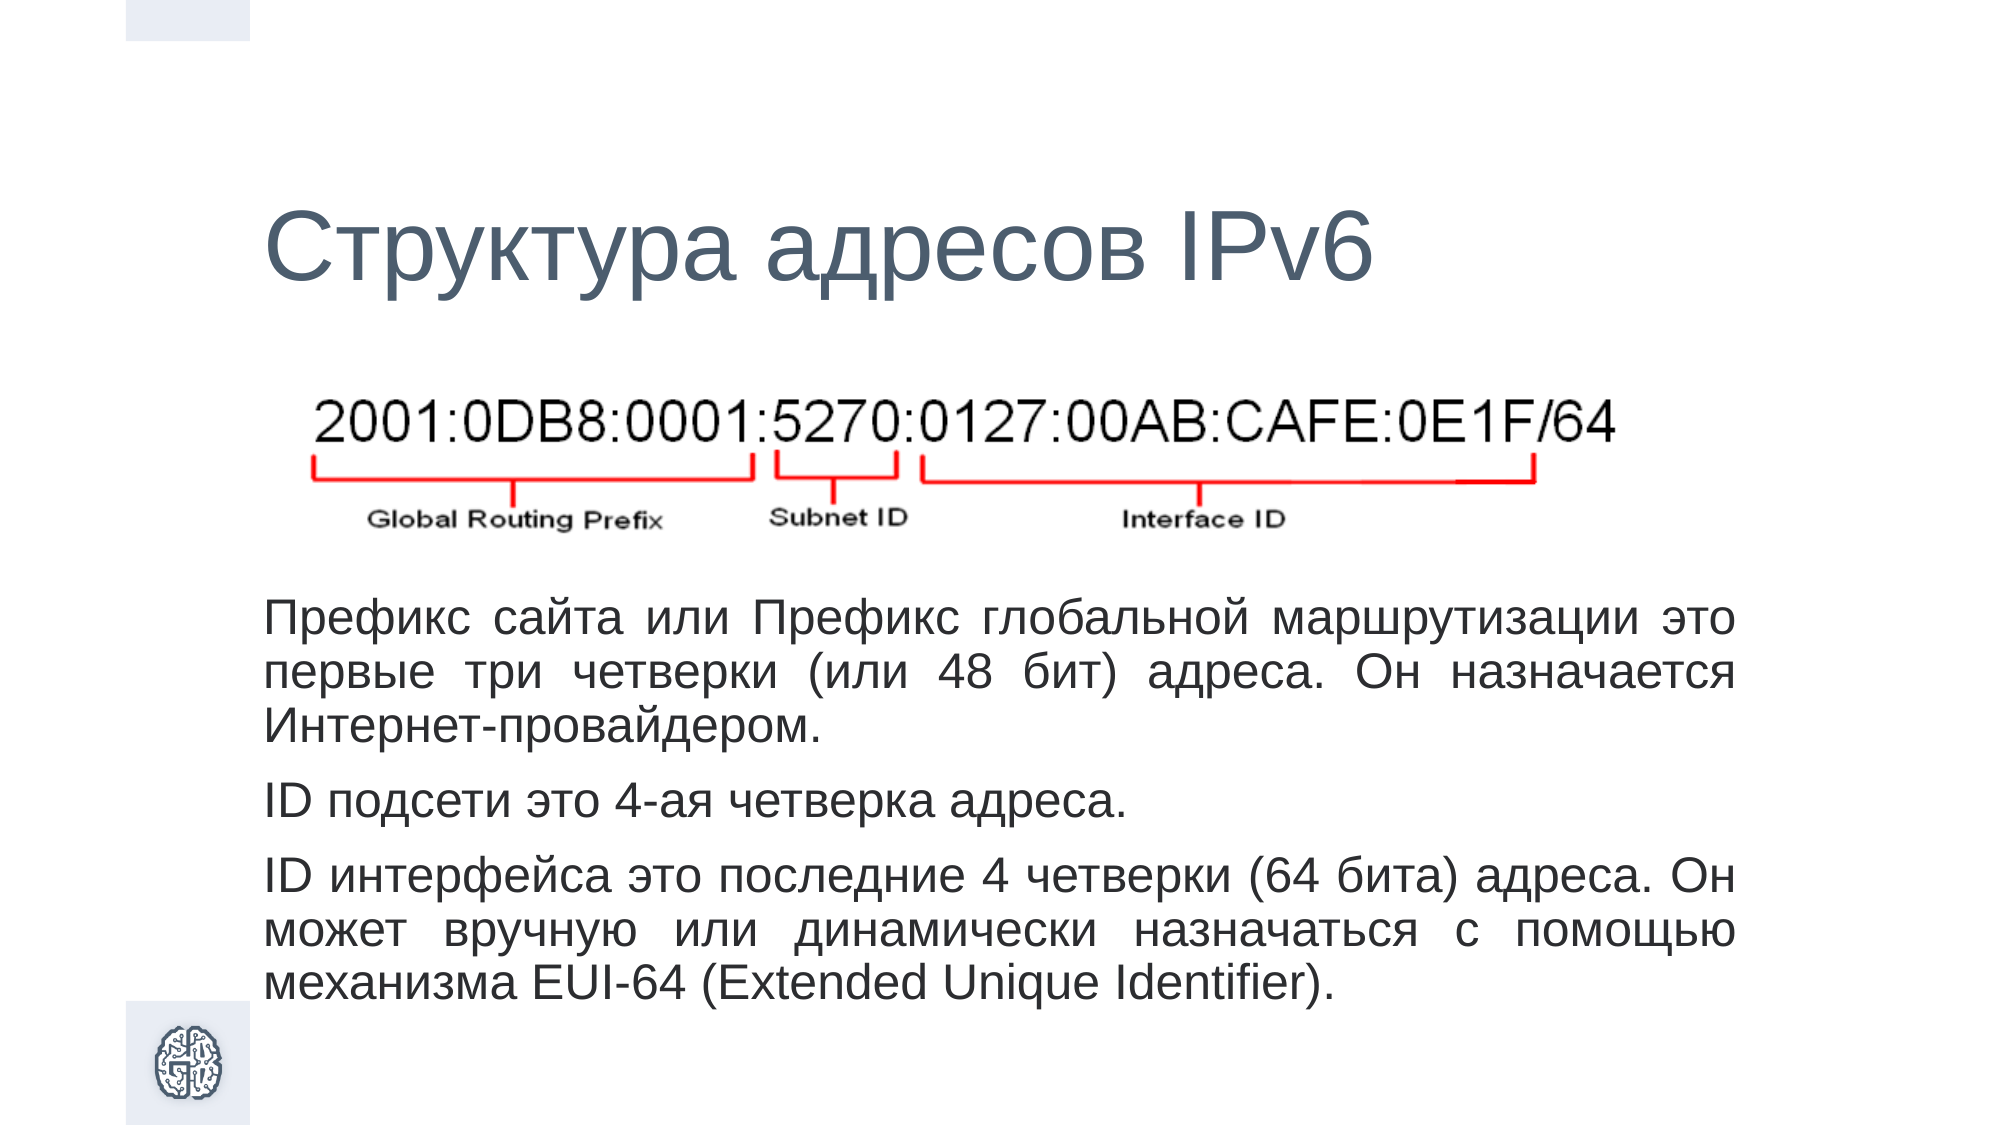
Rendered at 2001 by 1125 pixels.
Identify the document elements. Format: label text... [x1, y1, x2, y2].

picture [144, 1016, 232, 1110]
picture [305, 395, 1620, 538]
list Префикс сайта или Префикс глобальной маршрутизации это первые три четверки (или 48 бит) адреса. Он назначается Интернет-провайдером. ID подсети это 4-ая четверка адреса. ID интерфейса это последние 4 четверки (64 бита) адреса. Он может вручную или динамически назначаться с помощью механизма EUI-64 (Extended Unique Identifier). [248, 431, 1752, 941]
title Структура адресов IPv6 [248, 124, 1752, 372]
